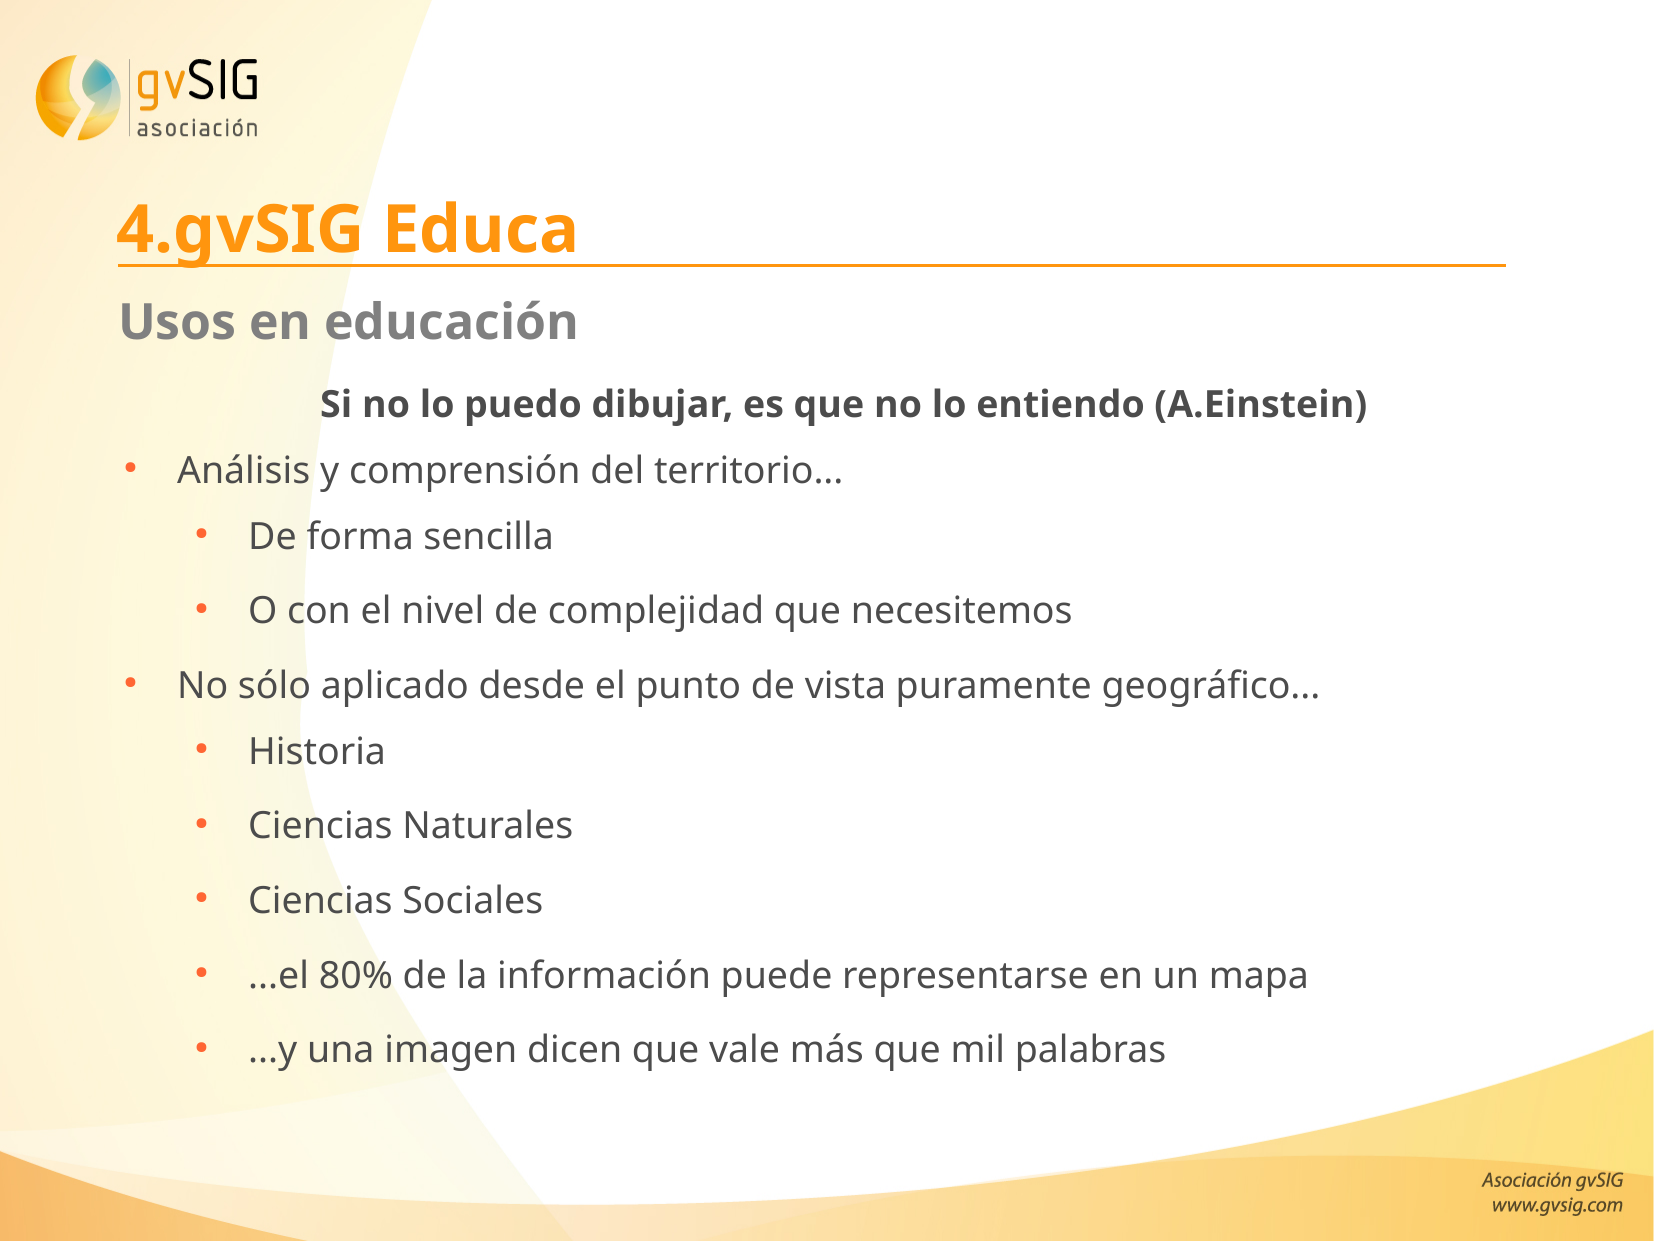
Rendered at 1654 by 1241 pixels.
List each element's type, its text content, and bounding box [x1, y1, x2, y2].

title Usos en educación [118, 276, 1359, 365]
title 4.gvSIG Educa [116, 177, 1605, 276]
picture [0, 0, 1654, 1241]
list Si no lo puedo dibujar, es que no lo entiendo (A.Einstein) Análisis y comprensión del territorio... De forma sencilla O con el nivel de complejidad que necesitemos No sólo aplicado desde el punto de vista puramente geográfico... Historia Ciencias Naturales Ciencias Sociales ...el 80% de la información puede representarse en un mapa ...y una imagen dicen que vale más que mil palabras [106, 377, 1583, 1022]
